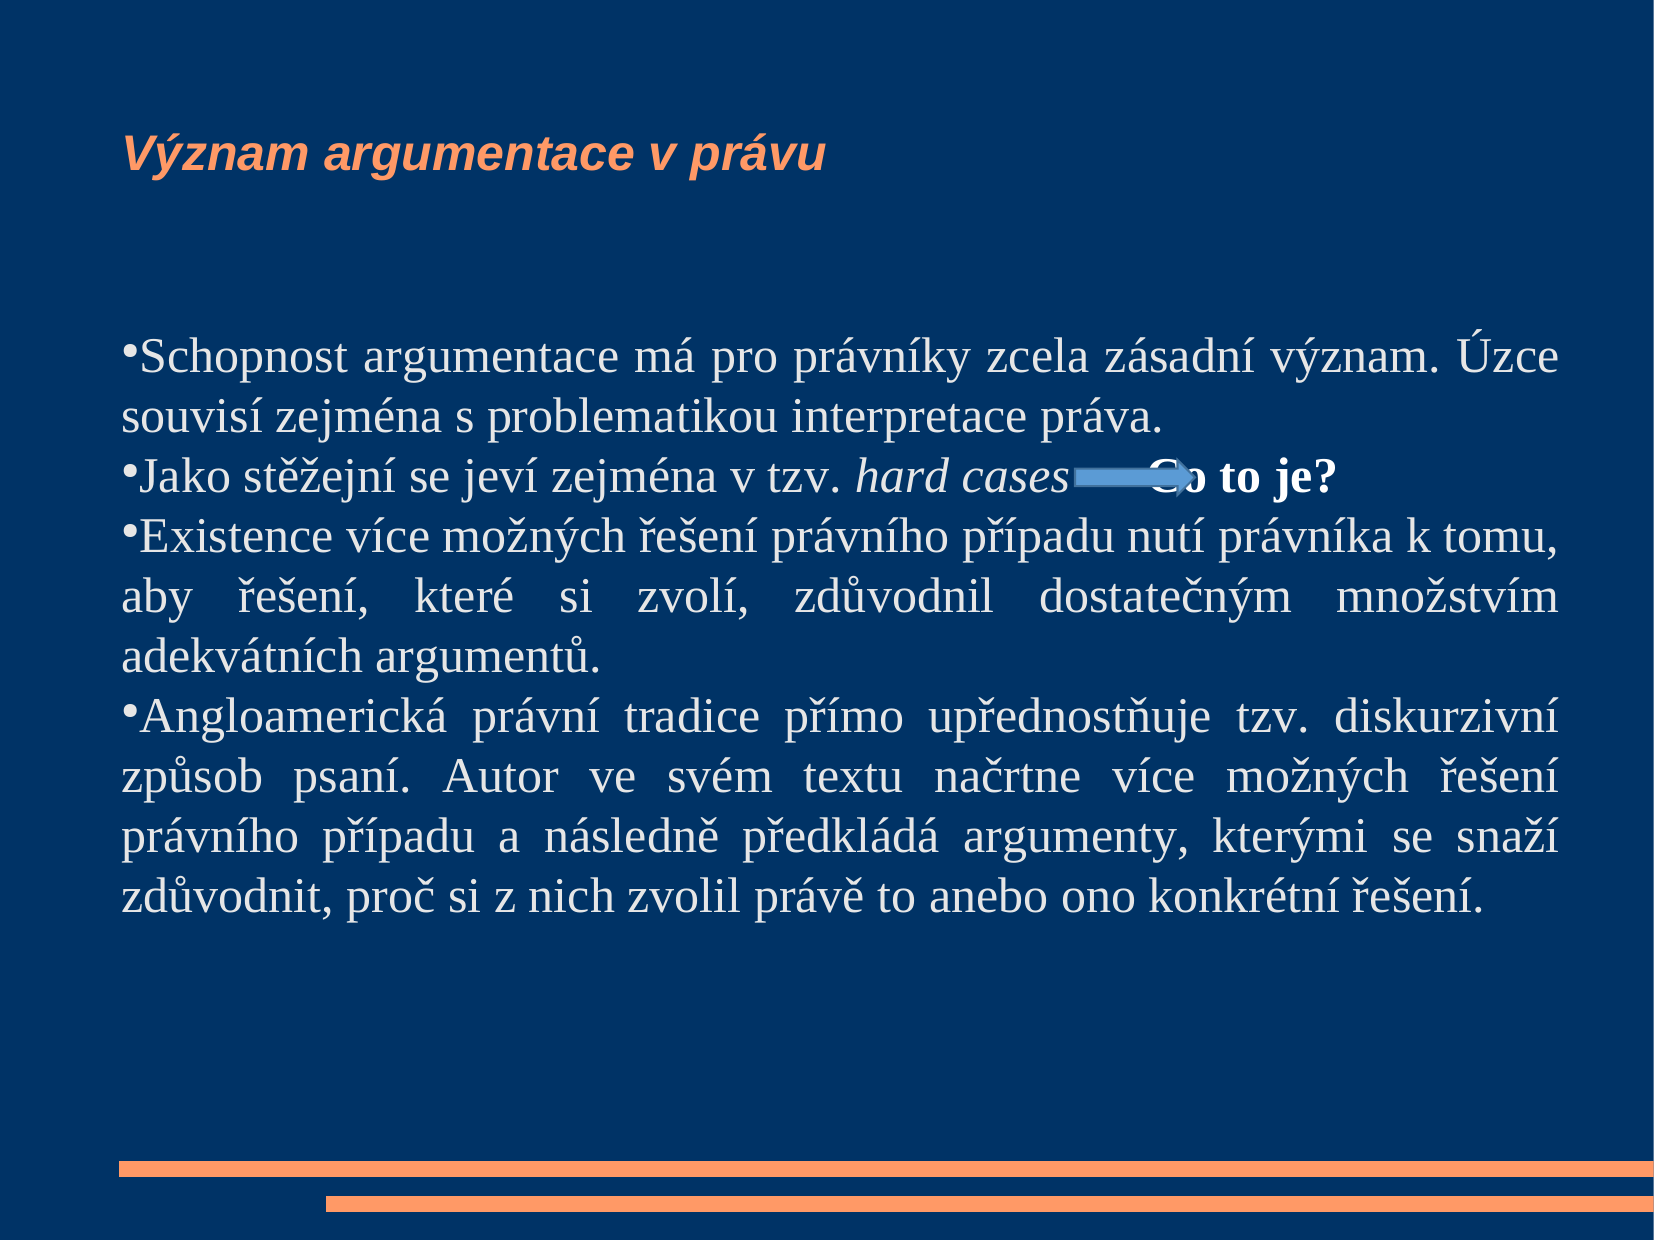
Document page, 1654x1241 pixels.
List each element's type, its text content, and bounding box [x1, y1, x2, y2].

title Význam argumentace v právu [121, 46, 1534, 254]
text_box [1074, 459, 1196, 496]
list Schopnost argumentace má pro právníky zcela zásadní význam. Úzce souvisí zejména s problematikou interpretace práva. Jako stěžejní se jeví zejména v tzv. hard cases Co to je? Existence více možných řešení právního případu nutí právníka k tomu, aby řešení, které si zvolí, zdůvodnil dostatečným množstvím adekvátních argumentů. Angloamerická právní tradice přímo upřednostňuje tzv. diskurzivní způsob psaní. Autor ve svém textu načrtne více možných řešení právního případu a následně předkládá argumenty, kterými se snaží zdůvodnit, proč si z nich zvolil právě to anebo ono konkrétní řešení. [121, 322, 1561, 1132]
